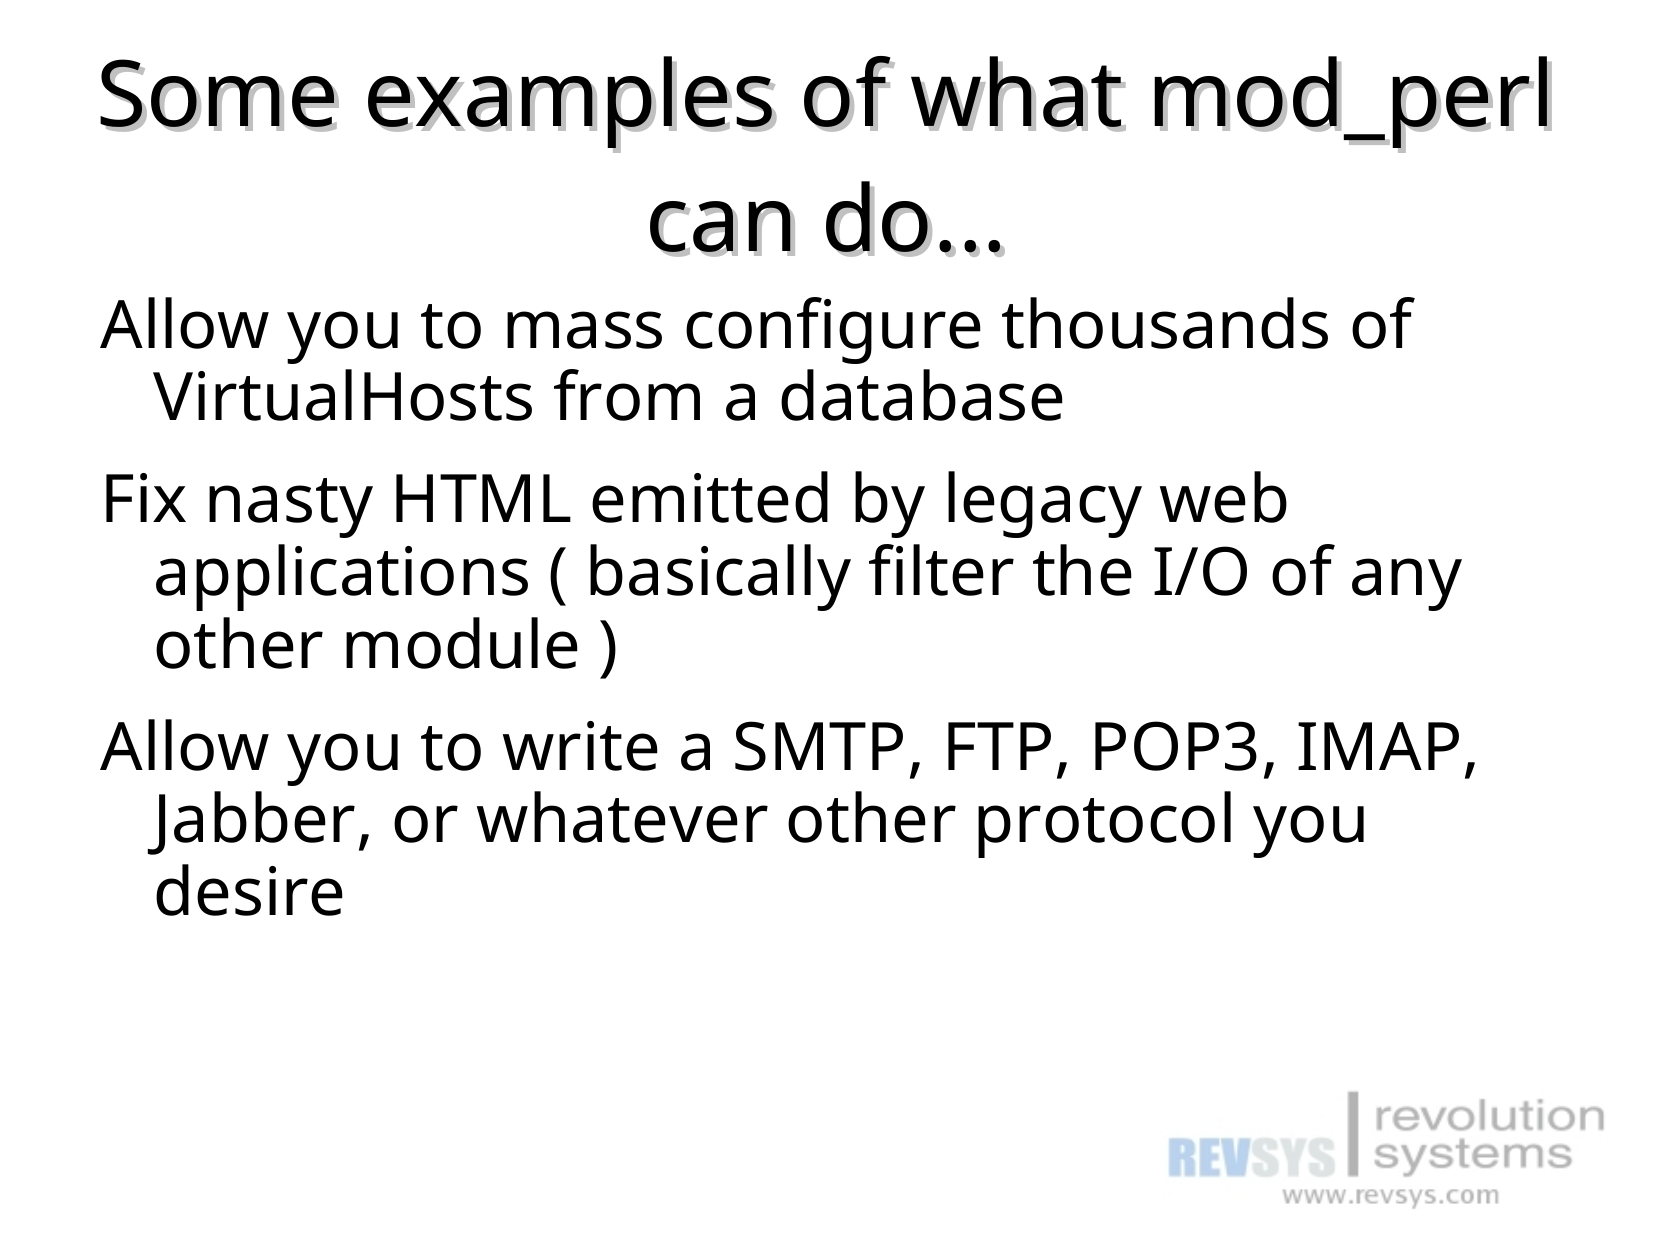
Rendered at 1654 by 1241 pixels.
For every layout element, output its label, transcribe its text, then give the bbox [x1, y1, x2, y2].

title Some examples of what mod_perl can do... [82, 42, 1571, 264]
list Allow you to mass configure thousands of VirtualHosts from a database Fix nasty HTML emitted by legacy web applications ( basically filter the I/O of any other module ) Allow you to write a SMTP, FTP, POP3, IMAP, Jabber, or whatever other protocol you desire [82, 290, 1571, 1109]
picture [1162, 1087, 1613, 1211]
